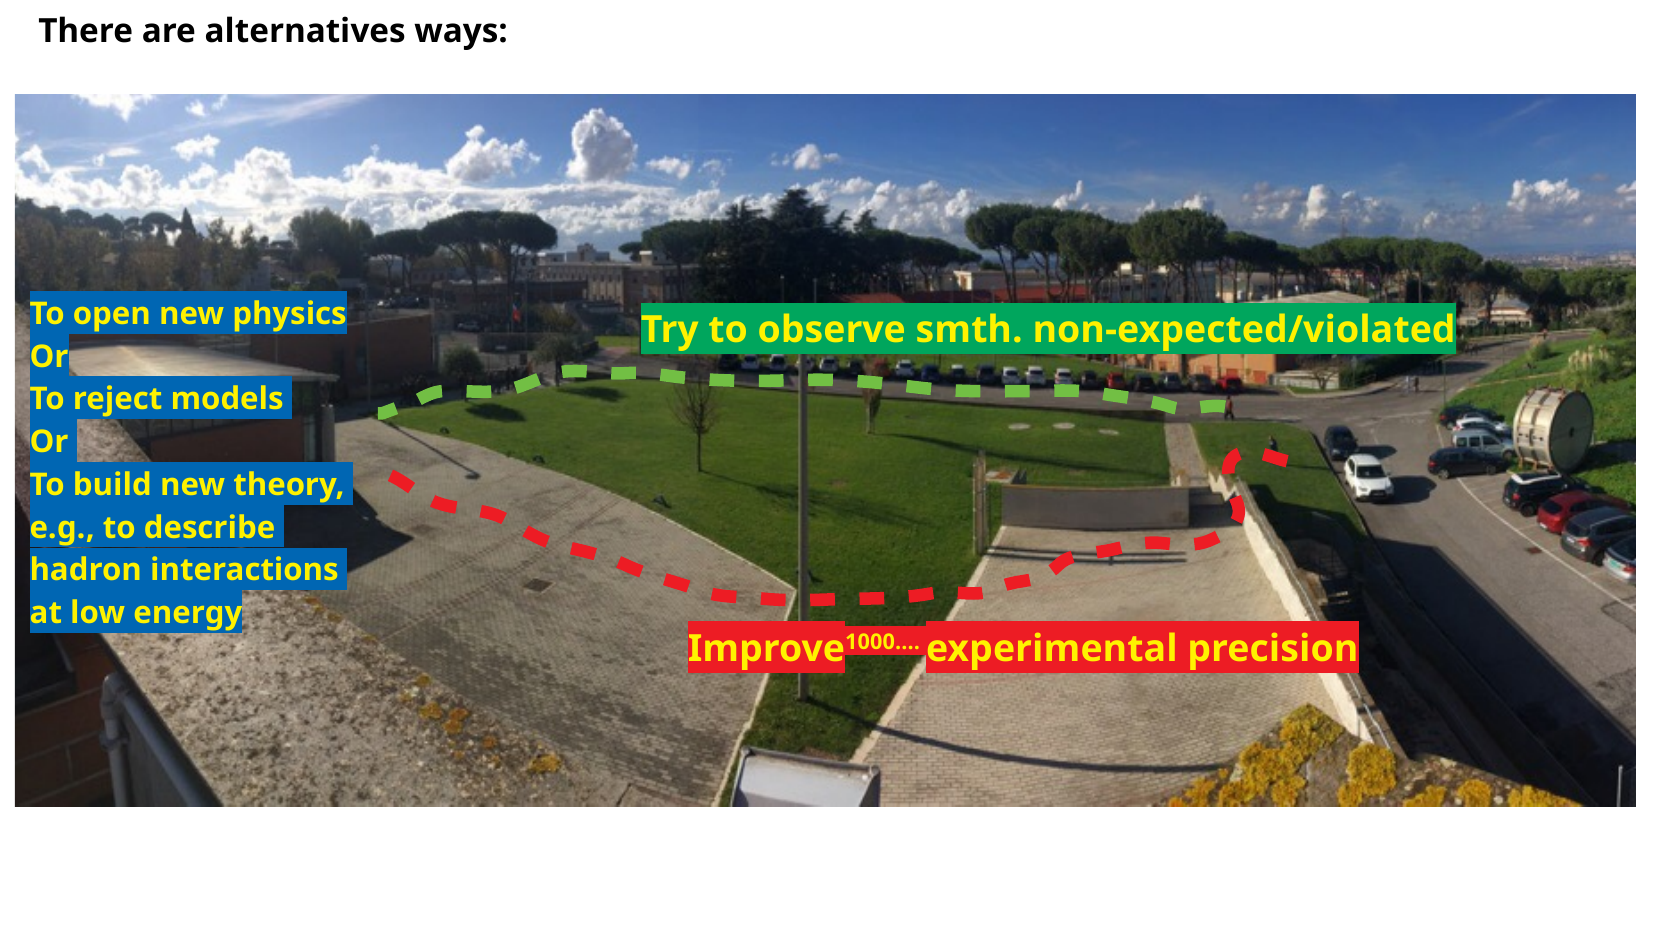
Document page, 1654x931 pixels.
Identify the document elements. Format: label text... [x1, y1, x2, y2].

text_box Try to observe smth. non-expected/violated [625, 295, 1571, 411]
text_box There are alternatives ways: [23, 0, 1548, 112]
text_box To open new physics Or To reject models Or To build new theory, e.g., to describe hadron interactions at low energy [14, 283, 759, 663]
text_box Improve1000.... experimental precision [673, 614, 1501, 686]
picture [14, 94, 1636, 807]
